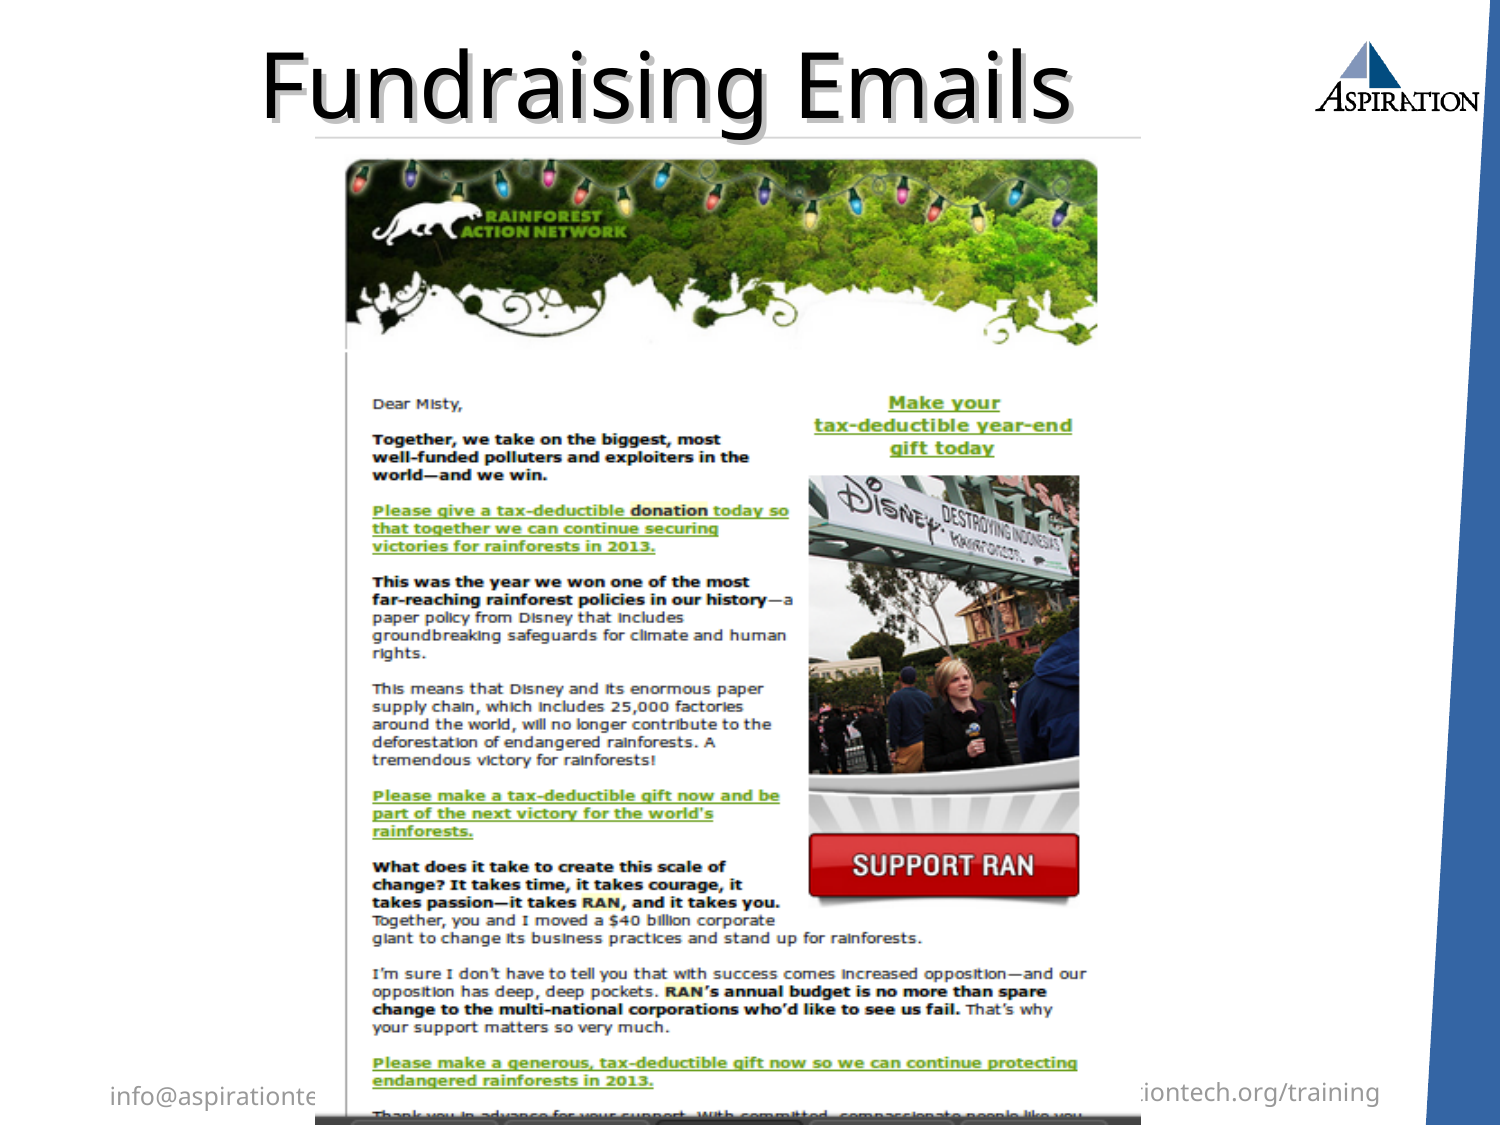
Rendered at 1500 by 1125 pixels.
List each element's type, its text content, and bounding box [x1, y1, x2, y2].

picture [1315, 41, 1480, 120]
title Fundraising Emails [49, 0, 1284, 171]
picture [315, 171, 1141, 1125]
